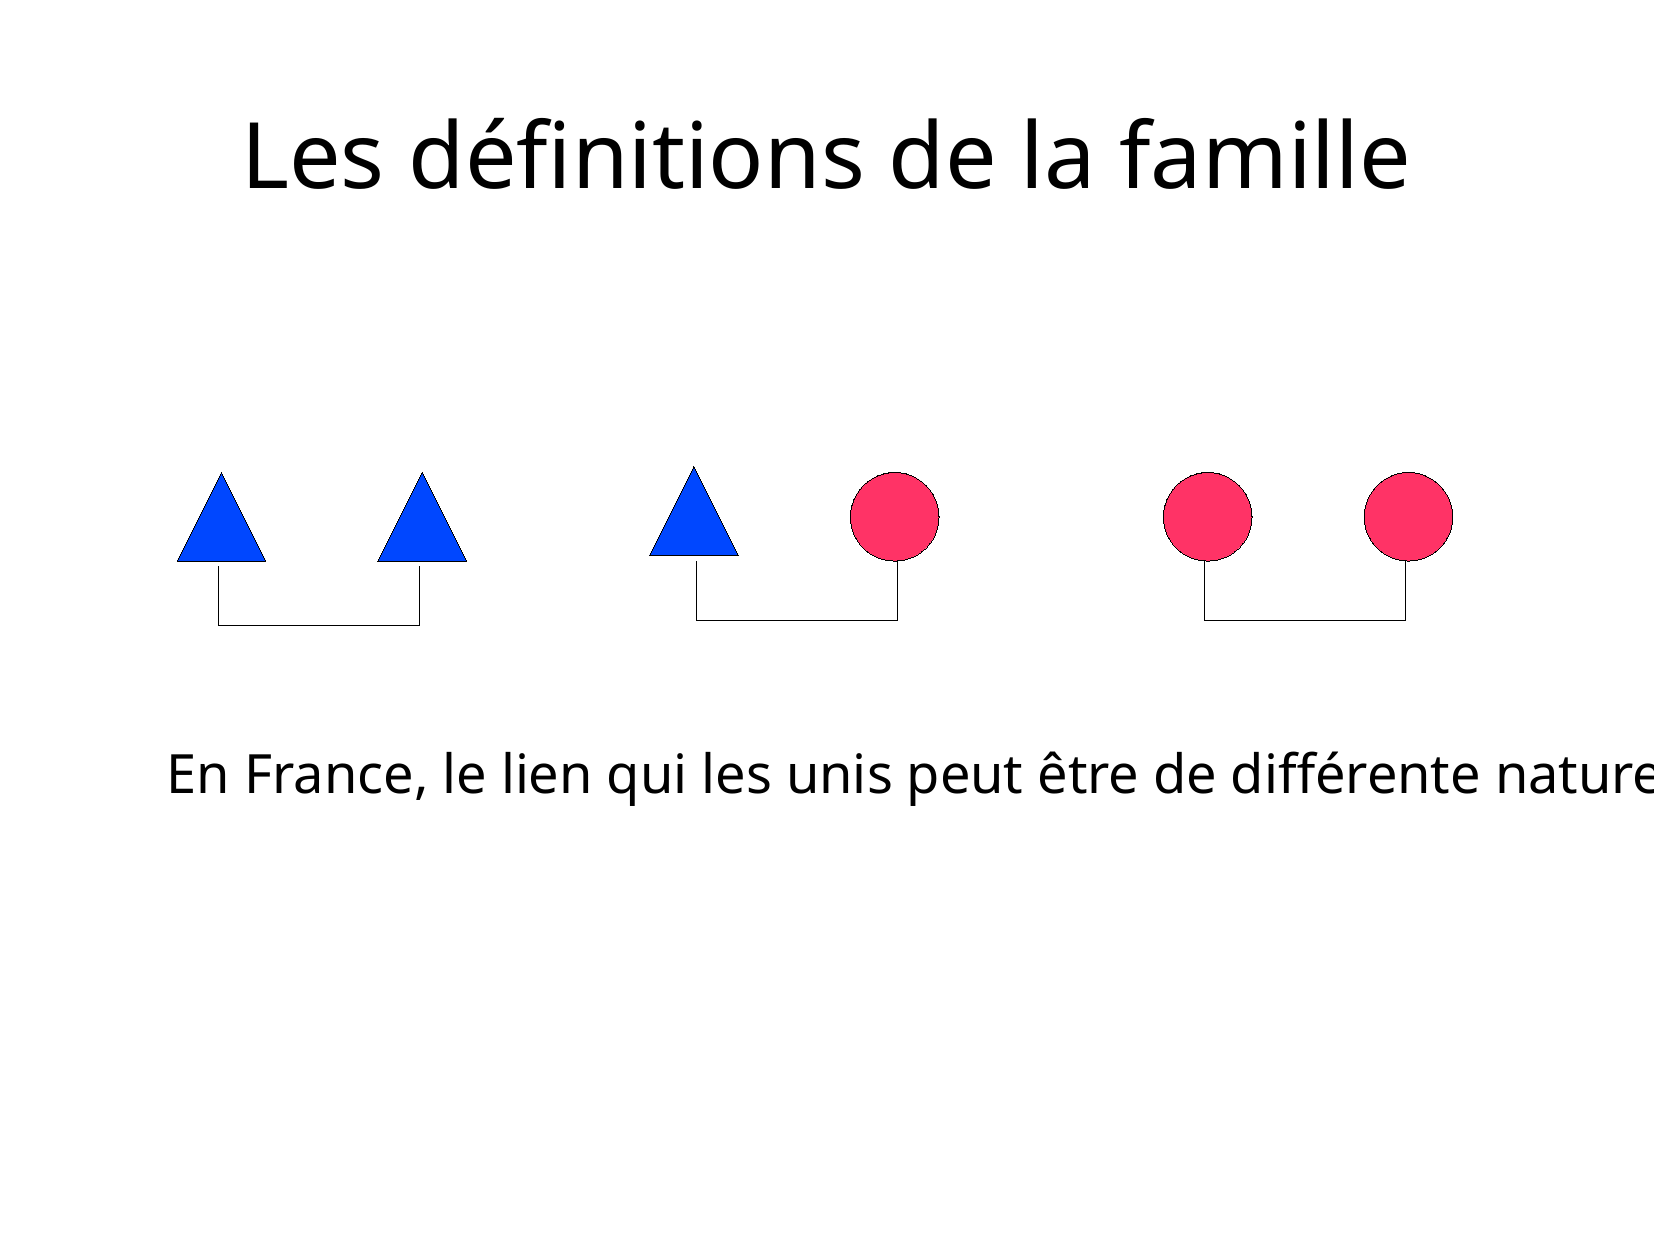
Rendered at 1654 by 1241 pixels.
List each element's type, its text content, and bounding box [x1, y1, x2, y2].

text_box En France, le lien qui les unis peut être de différente nature : [151, 733, 1506, 811]
text_box [177, 472, 266, 562]
text_box [1364, 472, 1453, 562]
text_box [850, 472, 940, 562]
text_box [377, 472, 467, 562]
title Les définitions de la famille [82, 49, 1571, 257]
text_box [1163, 472, 1253, 562]
text_box [649, 466, 739, 556]
